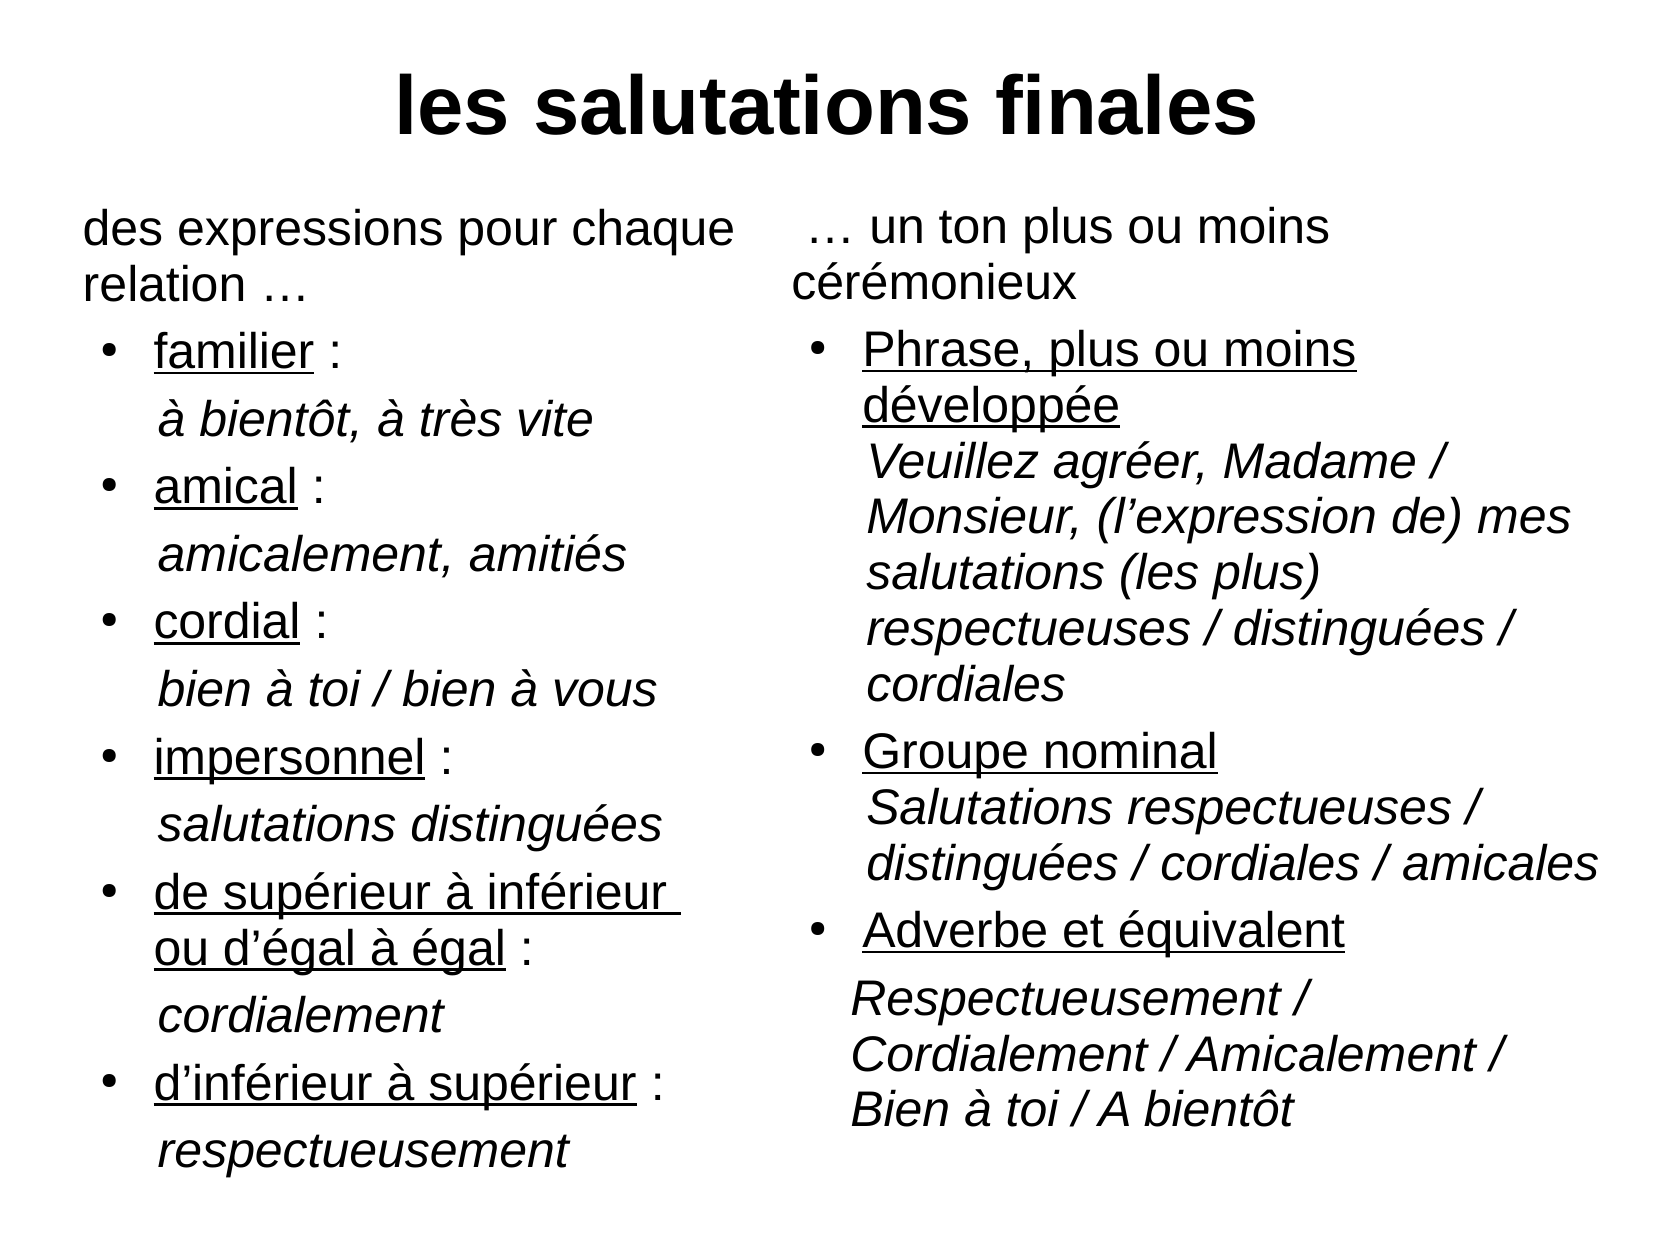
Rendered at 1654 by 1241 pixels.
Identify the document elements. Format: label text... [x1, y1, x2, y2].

list des expressions pour chaque relation … familier : à bientôt, à très vite amical : amicalement, amitiés cordial : bien à toi / bien à vous impersonnel : salutations distinguées de supérieur à inférieur ou d’égal à égal : cordialement d’inférieur à supérieur : respectueusement [82, 200, 792, 1177]
list les salutations finales [82, 59, 1571, 153]
list … un ton plus ou moins cérémonieux Phrase, plus ou moins développée Veuillez agréer, Madame / Monsieur, (l’expression de) mes salutations (les plus) respectueuses / distinguées / cordiales Groupe nominal Salutations respectueuses / distinguées / cordiales / amicales Adverbe et équivalent Respectueusement / Cordialement / Amicalement / Bien à toi / A bientôt [791, 198, 1607, 1158]
